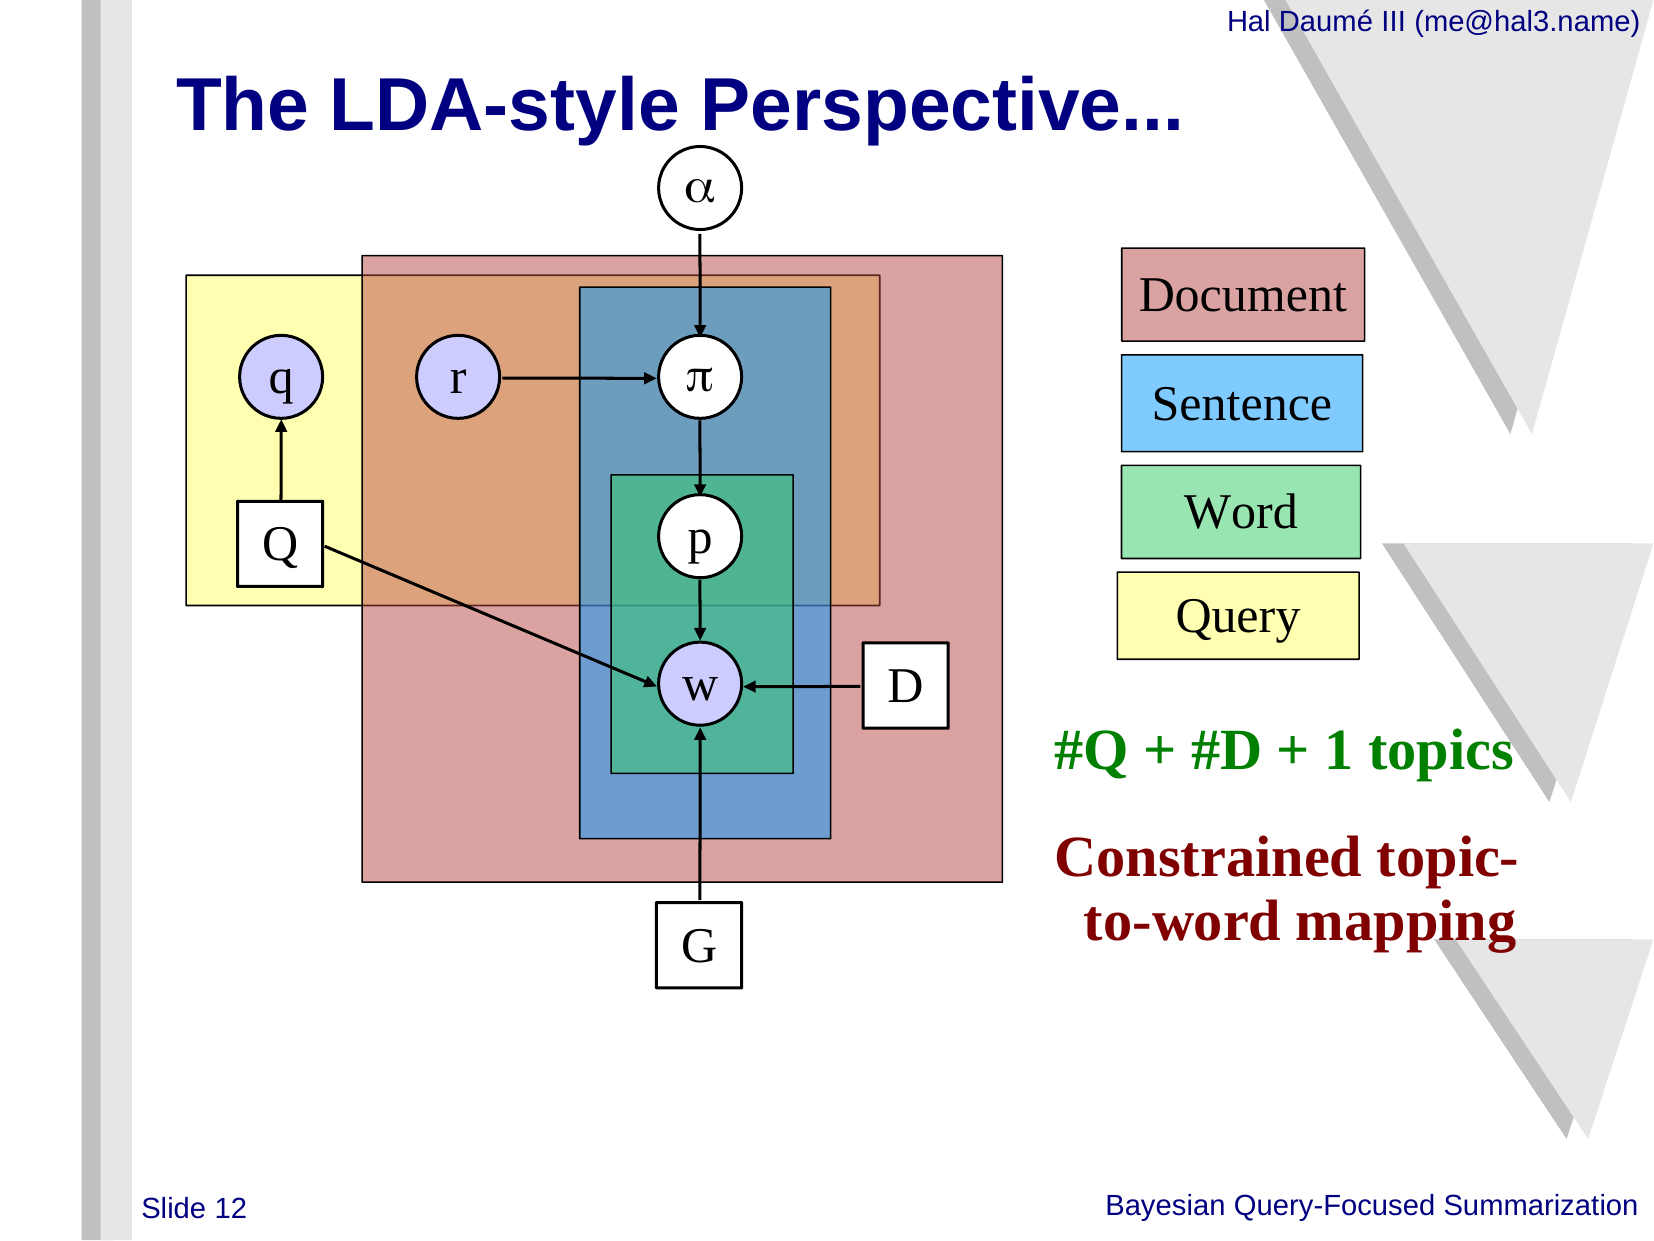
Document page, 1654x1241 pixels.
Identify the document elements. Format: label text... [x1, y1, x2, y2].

text_box r [416, 335, 500, 419]
text_box #Q + #D + 1 topics [1054, 717, 1515, 794]
text_box G [656, 902, 742, 988]
text_box Query [1117, 572, 1360, 660]
text_box q [239, 335, 323, 419]
text_box Q [237, 501, 323, 587]
text_box Constrained topic- to-word mapping [1054, 824, 1521, 977]
text_box  [658, 335, 742, 419]
text_box [186, 255, 1003, 883]
text_box Document [1121, 248, 1365, 342]
title The LDA-style Perspective... [176, 44, 1509, 166]
text_box p [658, 494, 742, 578]
text_box w [658, 642, 742, 726]
text_box Sentence [1121, 354, 1363, 452]
text_box  [658, 146, 742, 230]
text_box Word [1121, 465, 1361, 559]
text_box D [863, 642, 949, 729]
